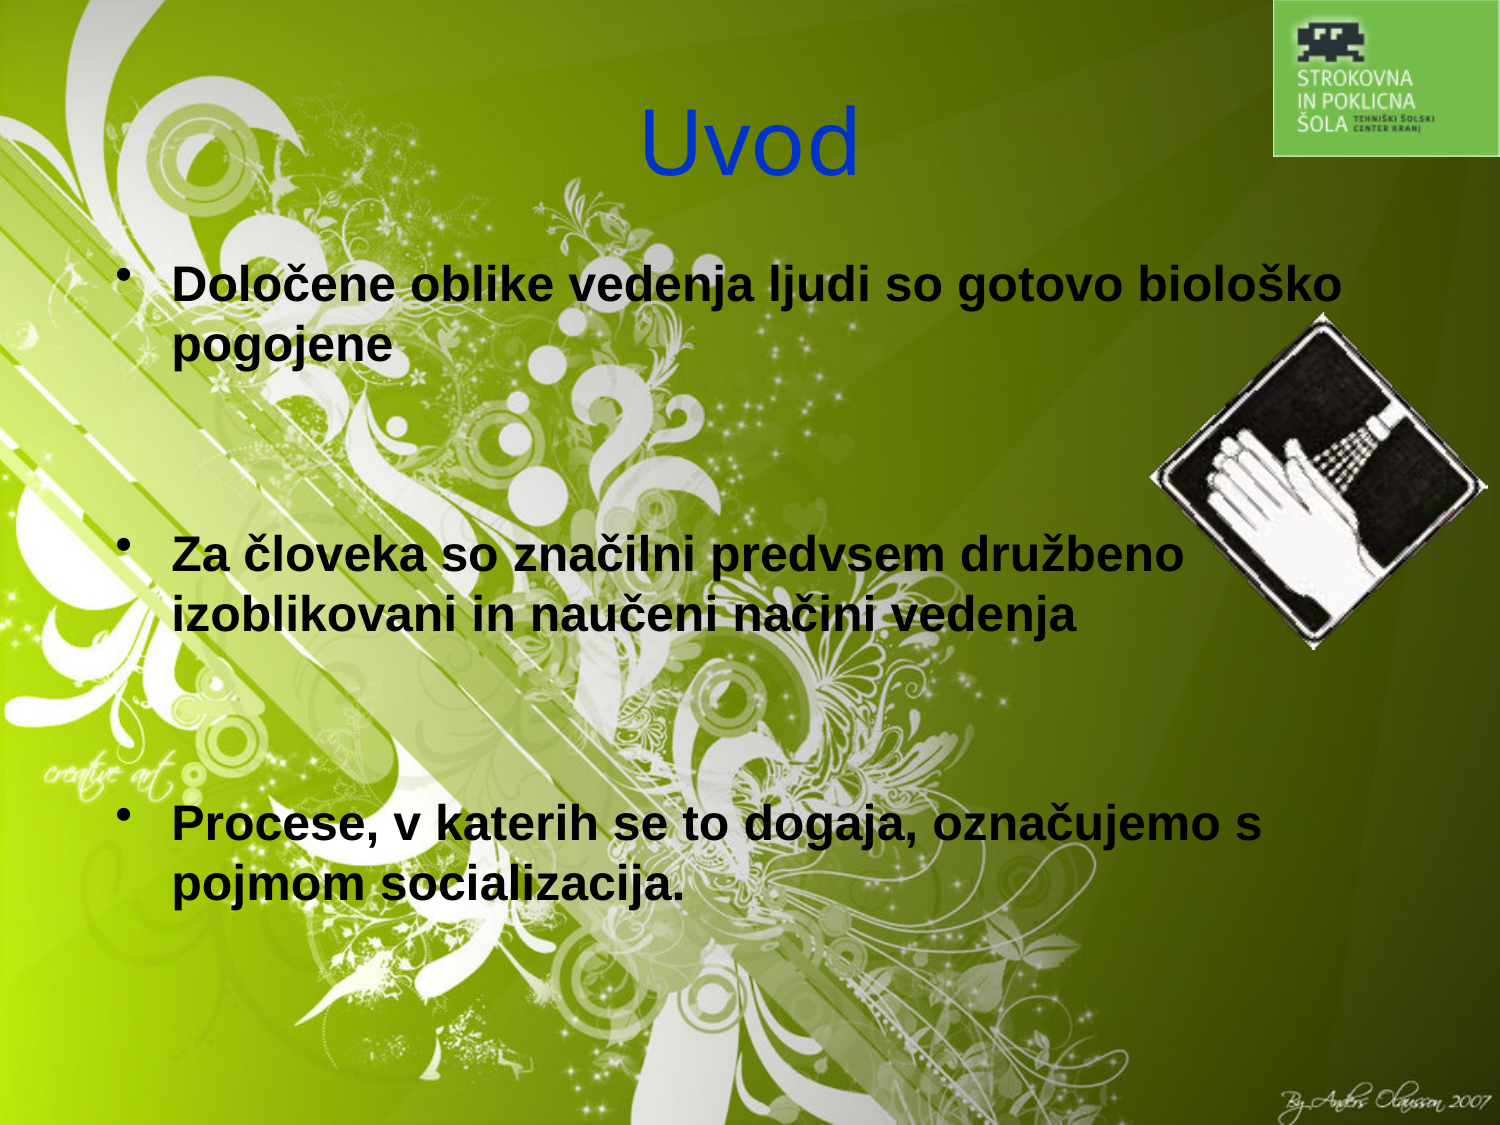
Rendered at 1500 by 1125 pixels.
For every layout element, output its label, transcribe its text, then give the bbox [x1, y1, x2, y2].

title Uvod [75, 45, 1425, 233]
list Določene oblike vedenja ljudi so gotovo biološko pogojene Za človeka so značilni predvsem družbeno izoblikovani in naučeni načini vedenja Procese, v katerih se to dogaja, označujemo s pojmom socializacija. [100, 243, 1451, 986]
picture [0, 0, 1500, 1125]
